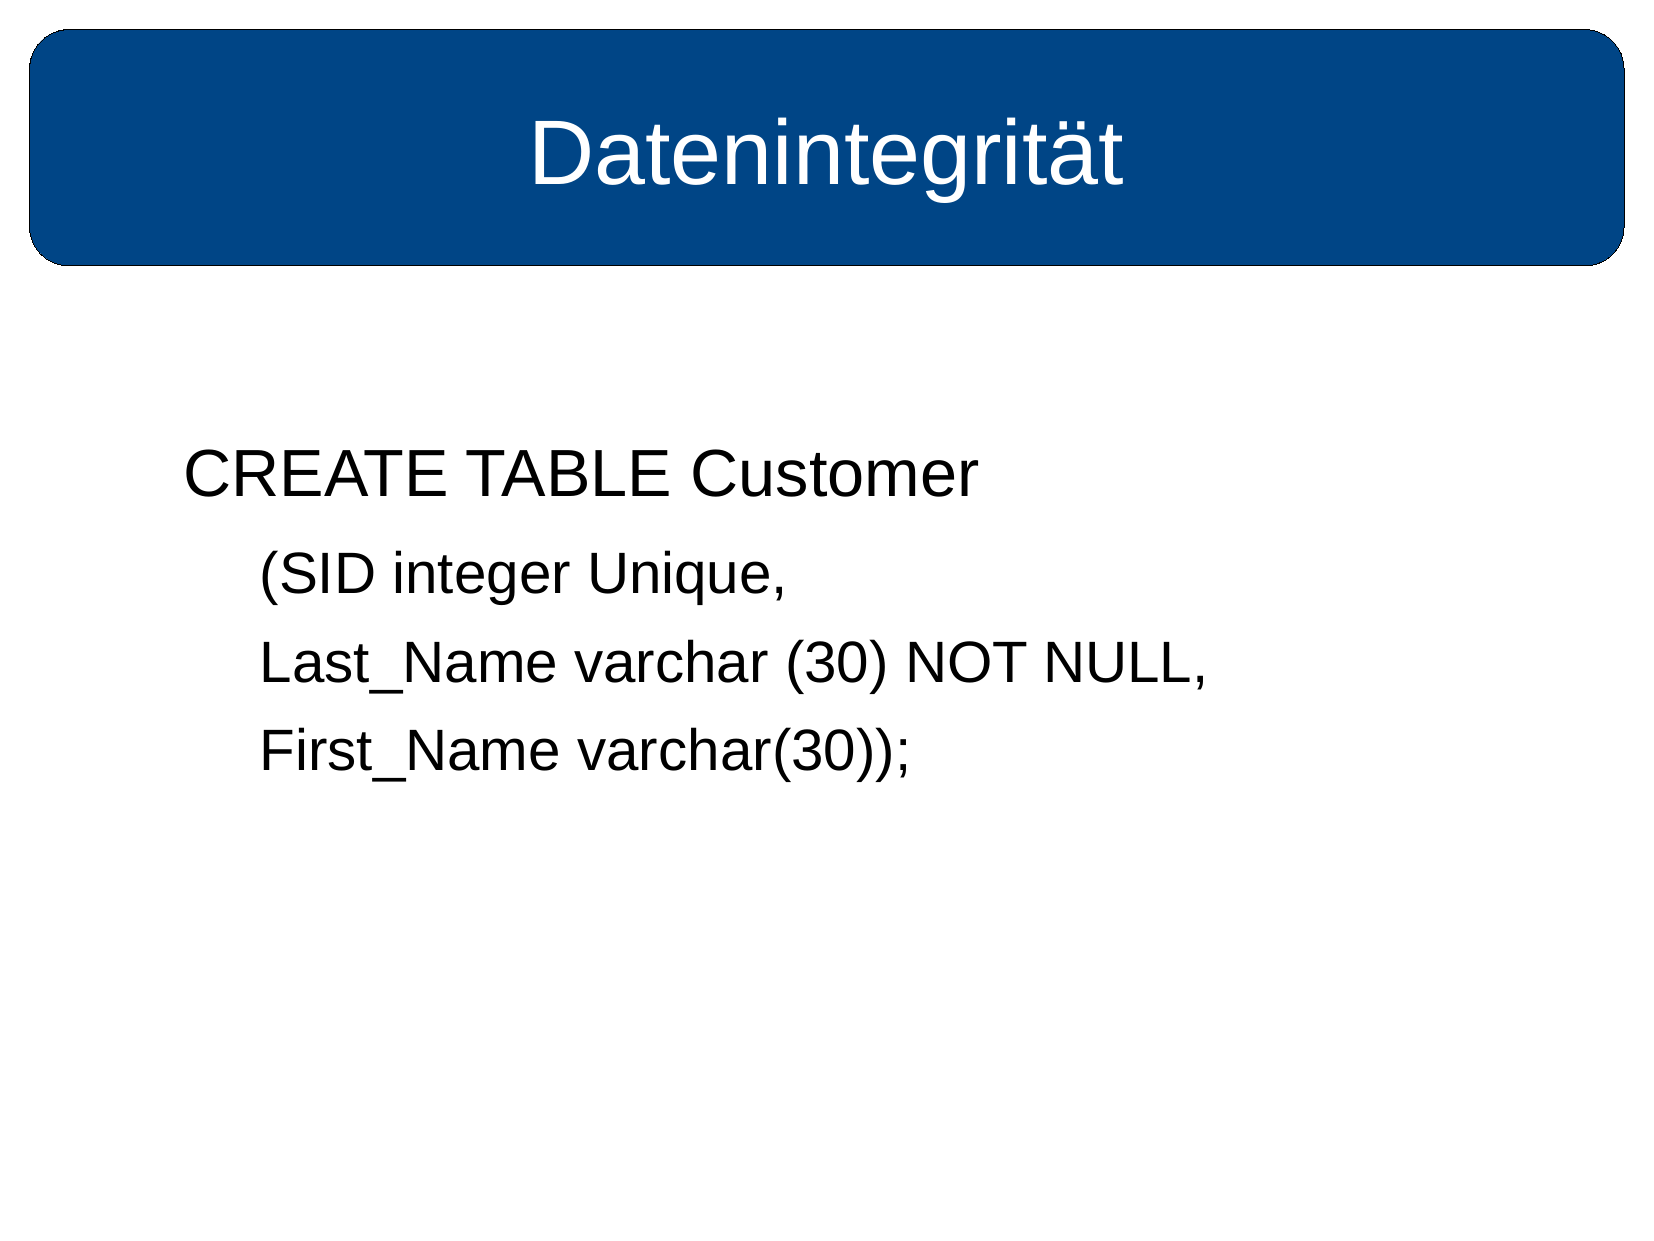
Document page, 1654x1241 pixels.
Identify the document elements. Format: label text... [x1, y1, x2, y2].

title Datenintegrität [82, 49, 1571, 257]
list CREATE TABLE Customer (SID integer Unique, Last_Name varchar (30) NOT NULL, First_Name varchar(30)); [165, 436, 1654, 1241]
